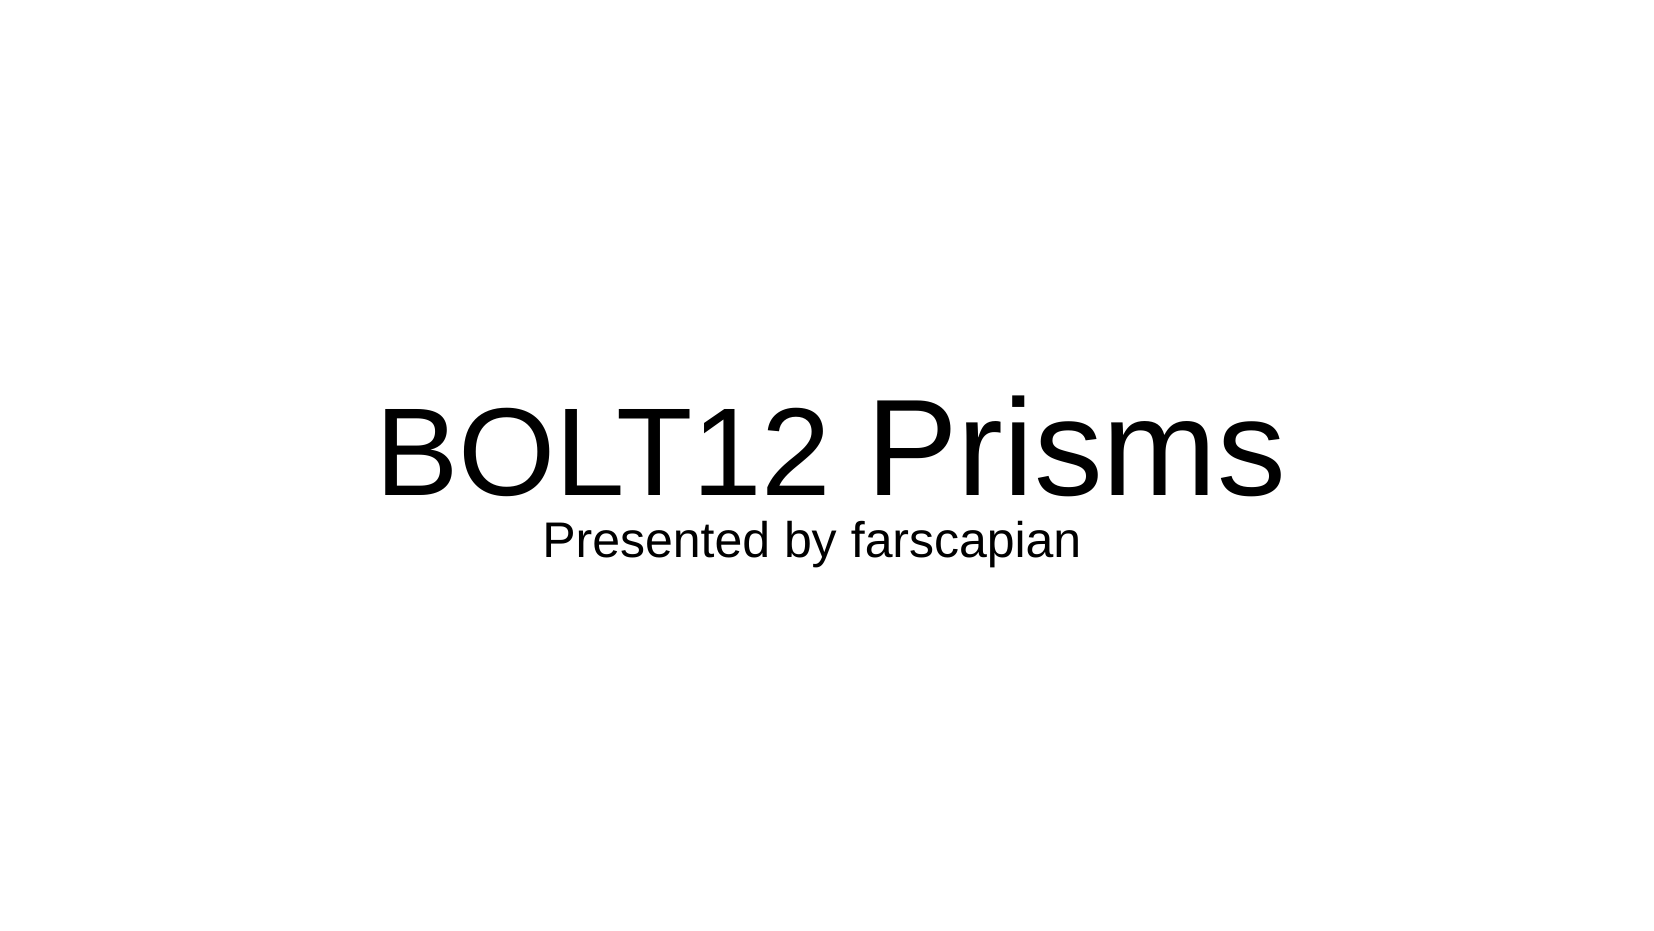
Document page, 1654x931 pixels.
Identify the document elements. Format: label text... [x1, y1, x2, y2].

title BOLT12 Prisms [86, 369, 1576, 526]
subtitle Presented by farscapian [75, 405, 1564, 676]
